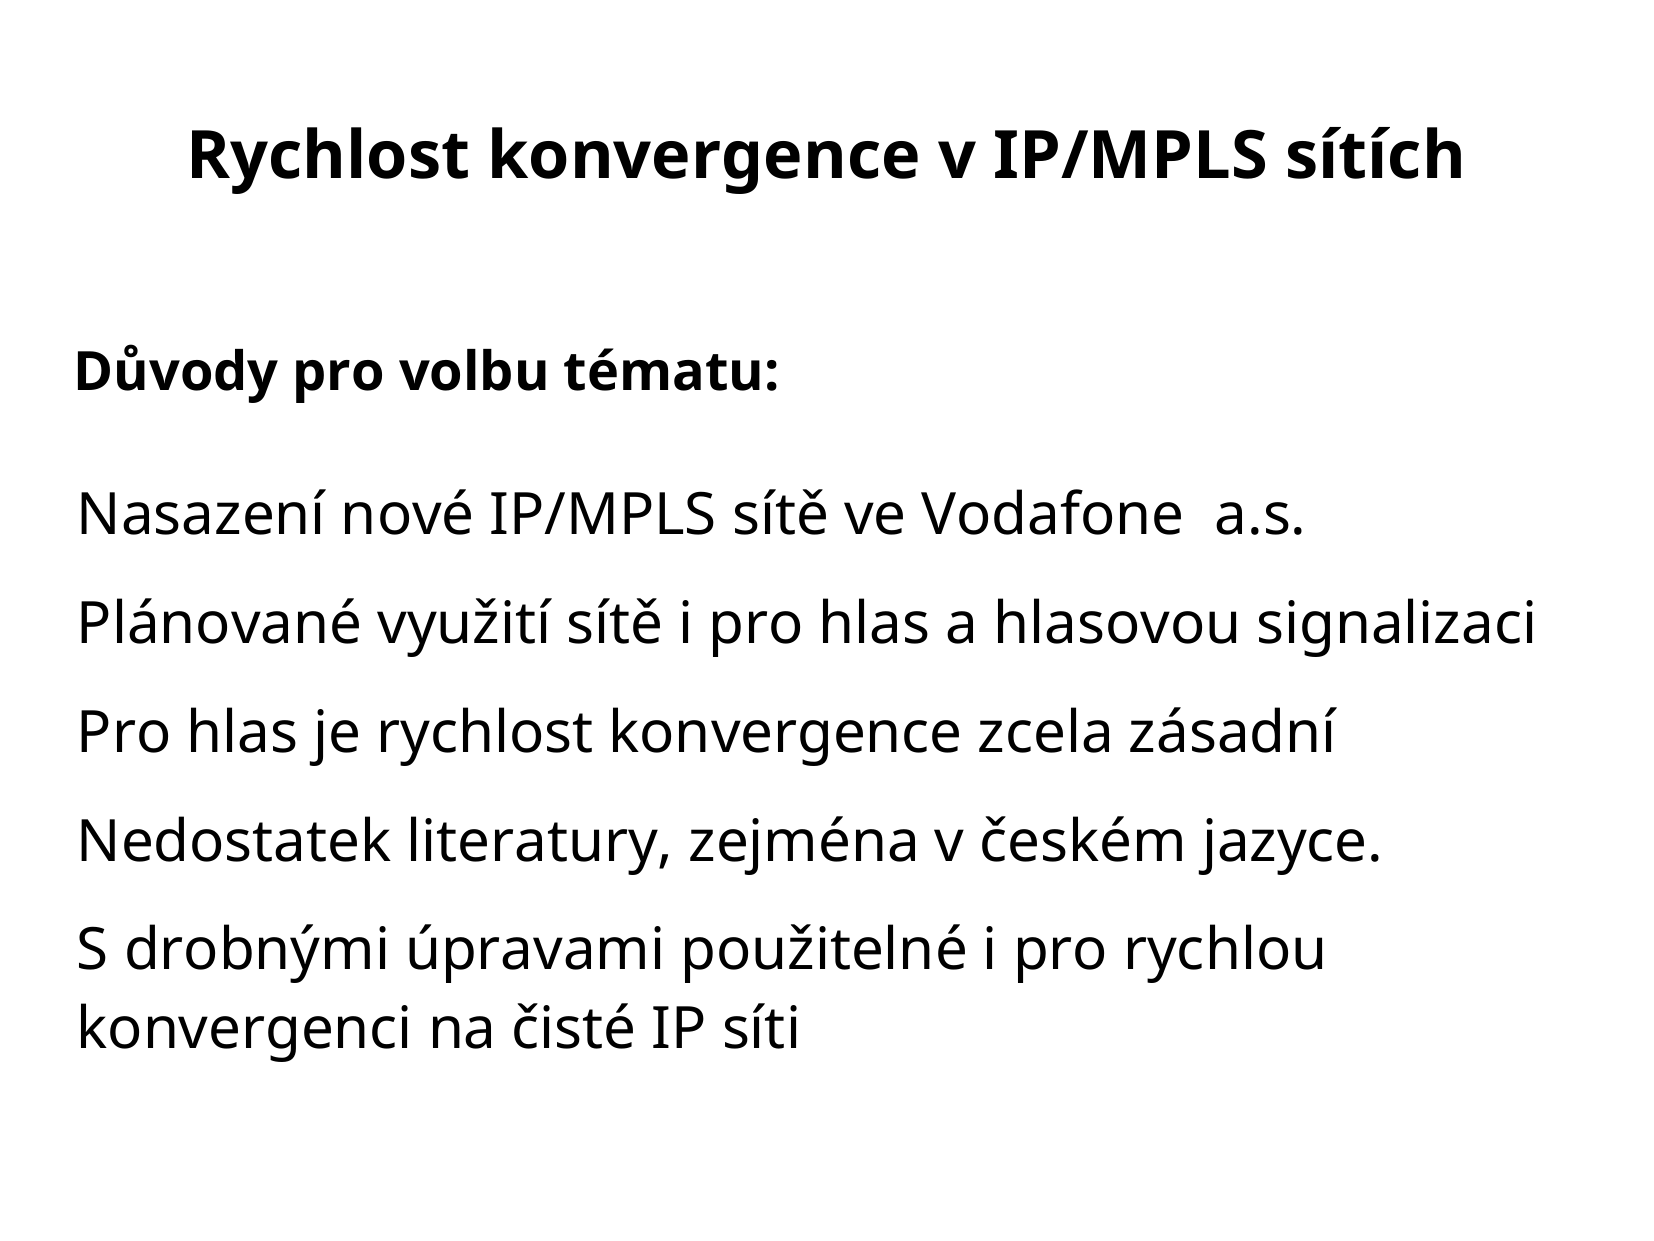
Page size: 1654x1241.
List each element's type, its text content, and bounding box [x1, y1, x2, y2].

title Rychlost konvergence v IP/MPLS sítích [82, 49, 1571, 257]
text_box Důvody pro volbu tématu: [59, 324, 1565, 406]
list Nasazení nové IP/MPLS sítě ve Vodafone a.s. Plánované využití sítě i pro hlas a hlasovou signalizaci Pro hlas je rychlost konvergence zcela zásadní Nedostatek literatury, zejména v českém jazyce. S drobnými úpravami použitelné i pro rychlou konvergenci na čisté IP síti [76, 472, 1565, 1152]
